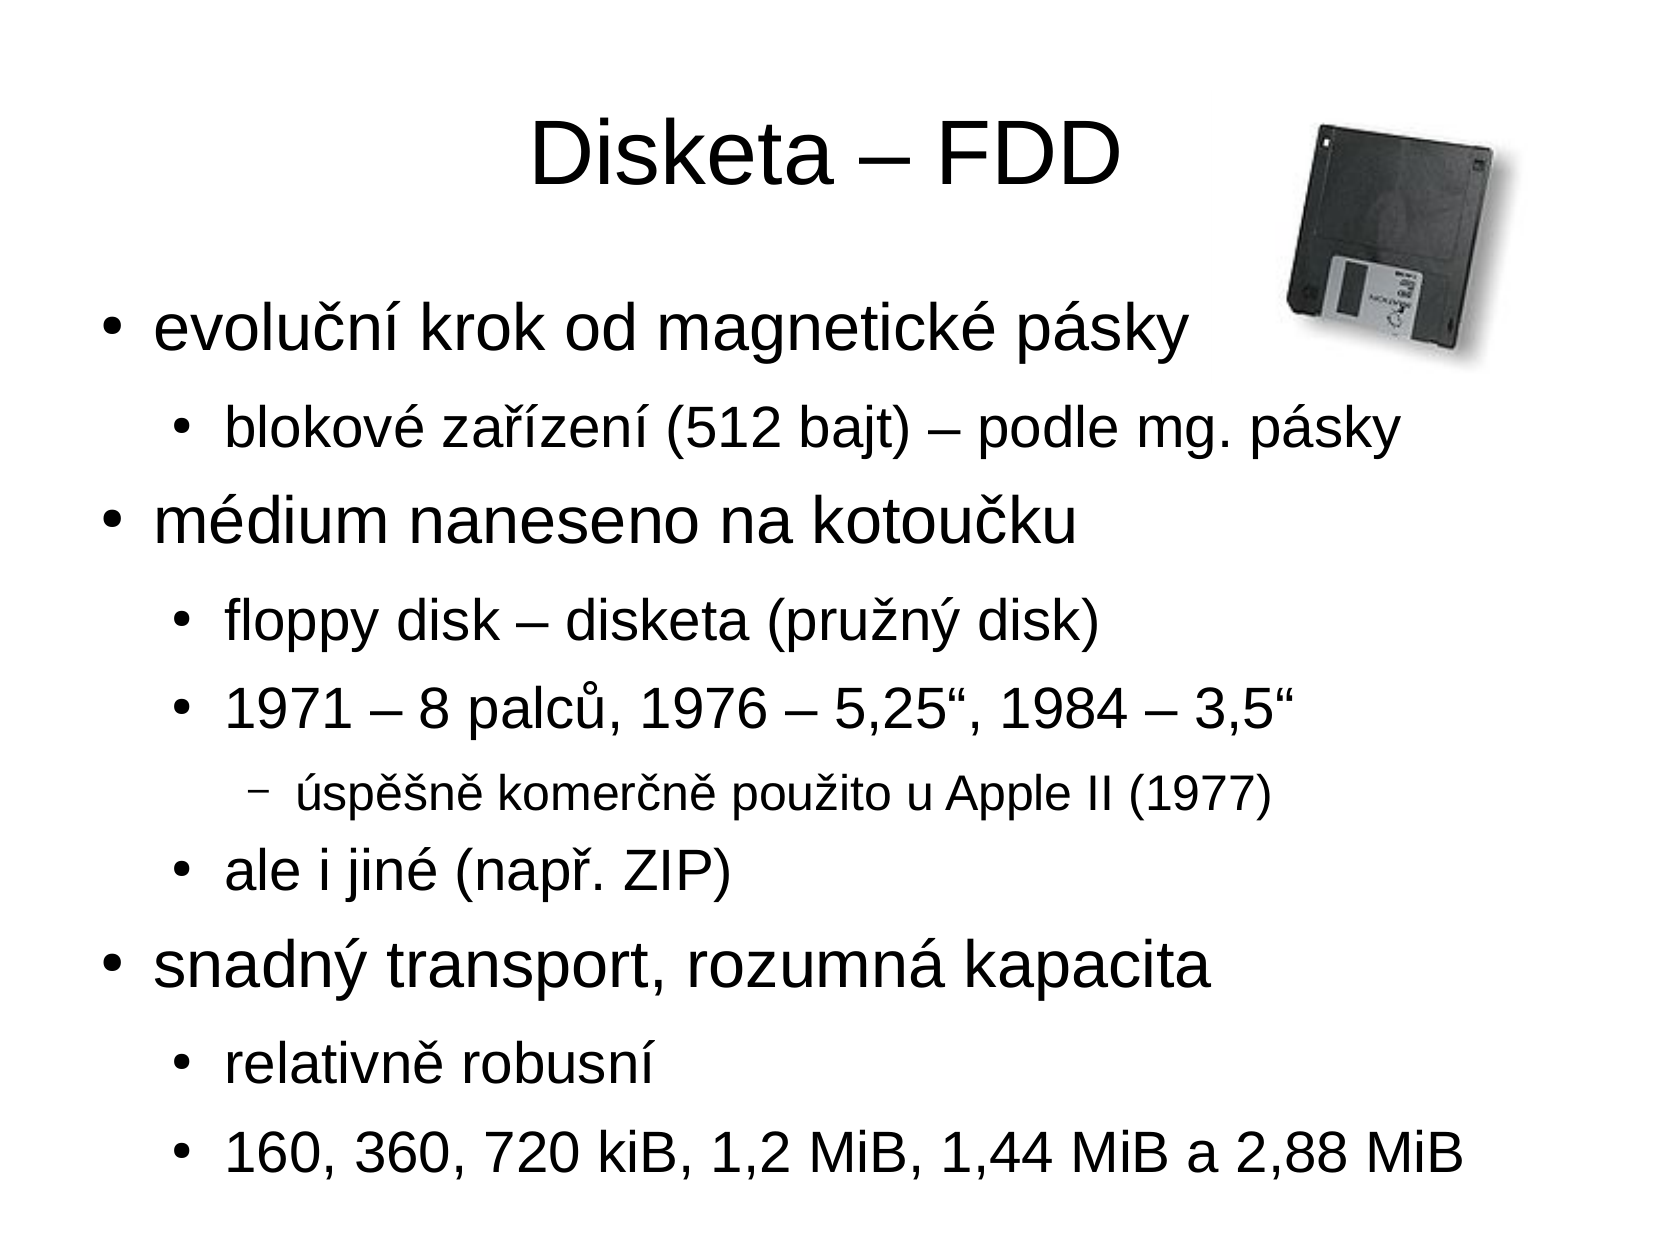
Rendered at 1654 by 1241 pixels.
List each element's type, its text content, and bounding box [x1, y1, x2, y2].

list evoluční krok od magnetické pásky blokové zařízení (512 bajt) – podle mg. pásky médium naneseno na kotoučku floppy disk – disketa (pružný disk) 1971 – 8 palců, 1976 – 5,25“, 1984 – 3,5“ úspěšně komerčně použito u Apple II (1977) ale i jiné (např. ZIP) snadný transport, rozumná kapacita relativně robusní 160, 360, 720 kiB, 1,2 MiB, 1,44 MiB a 2,88 MiB [82, 290, 1571, 1229]
title Disketa – FDD [82, 56, 1571, 250]
picture [1210, 90, 1586, 384]
